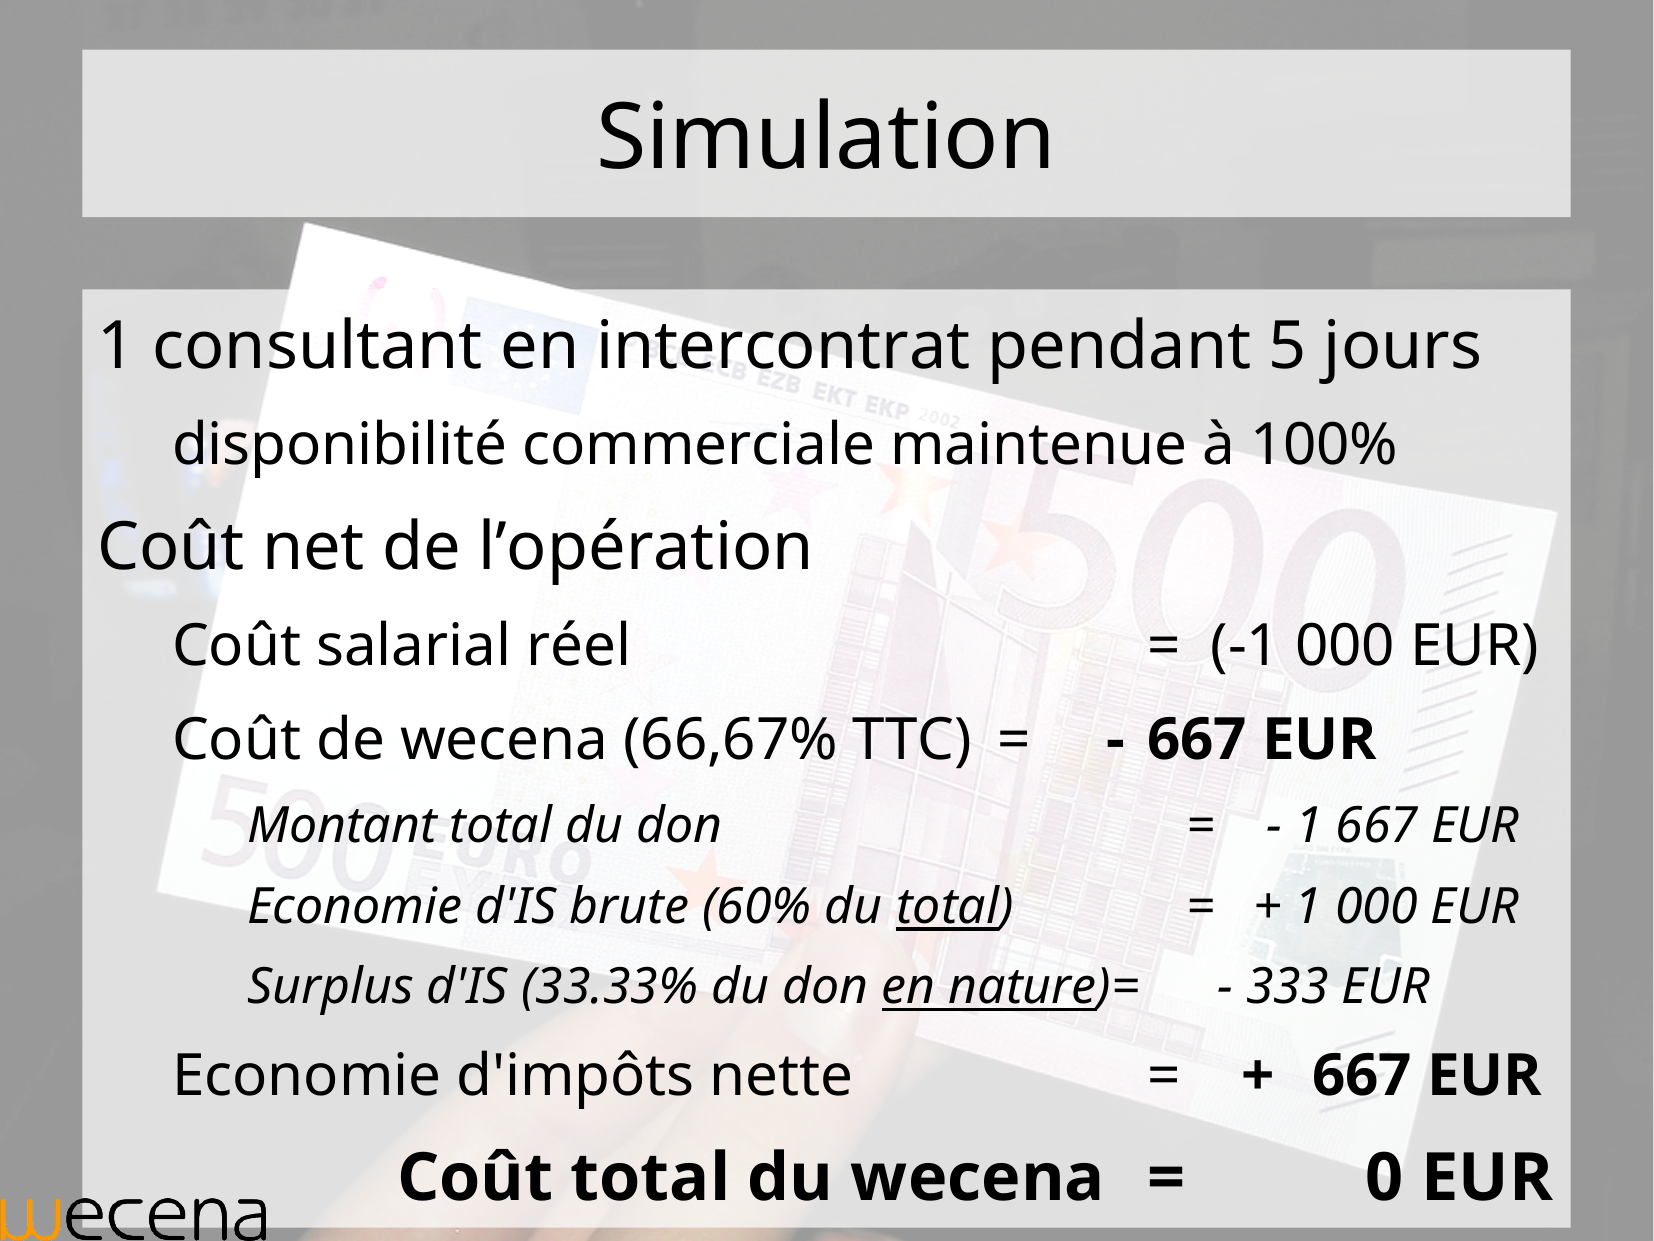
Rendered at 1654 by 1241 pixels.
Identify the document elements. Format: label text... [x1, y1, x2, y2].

title Simulation [82, 49, 1571, 218]
picture [0, 0, 1654, 1241]
list 1 consultant en intercontrat pendant 5 jours disponibilité commerciale maintenue à 100% Coût net de l’opération Coût salarial réel = (-1 000 EUR) Coût de wecena (66,67% TTC) = - 667 EUR Montant total du don = - 1 667 EUR Economie d'IS brute (60% du total) = + 1 000 EUR Surplus d'IS (33.33% du don en nature)= - 333 EUR Economie d'impôts nette = + 667 EUR Coût total du wecena = 0 EUR [82, 289, 1571, 1136]
